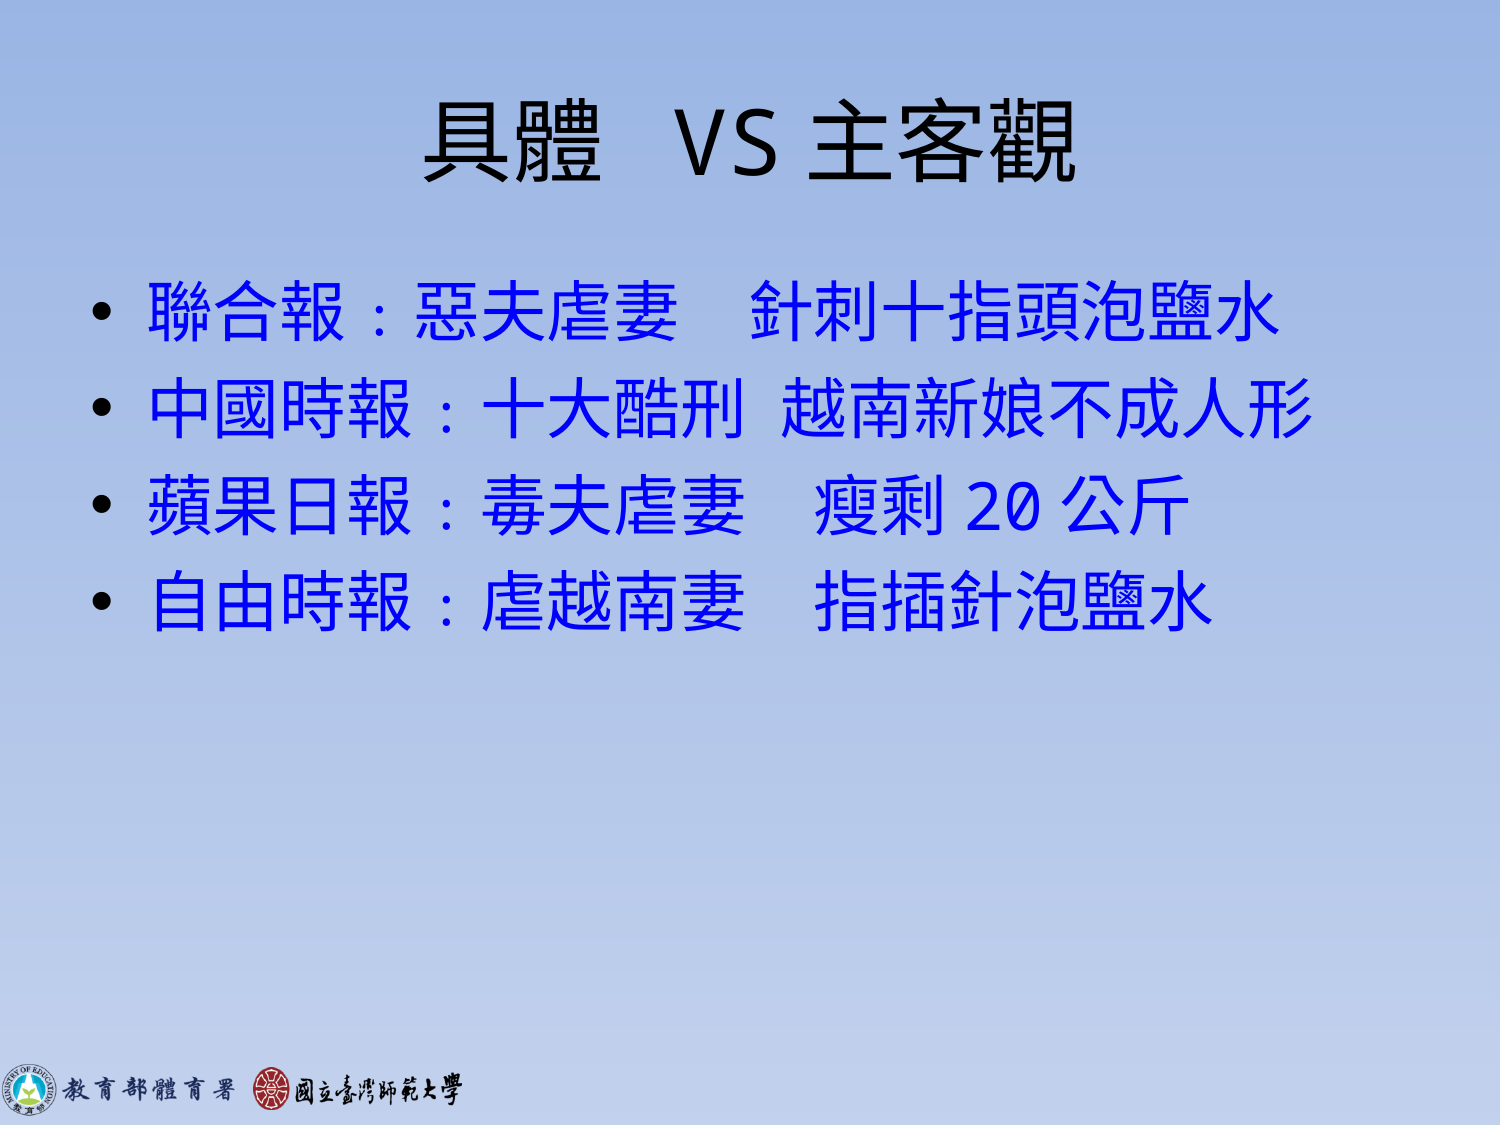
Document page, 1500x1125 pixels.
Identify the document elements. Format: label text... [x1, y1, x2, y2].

title 具體 VS主客觀 [75, 45, 1426, 233]
list 聯合報﹕惡夫虐妻 針刺十指頭泡鹽水 中國時報﹕十大酷刑 越南新娘不成人形 蘋果日報﹕毒夫虐妻 瘦剩20公斤 自由時報﹕虐越南妻 指插針泡鹽水 [75, 262, 1426, 1005]
